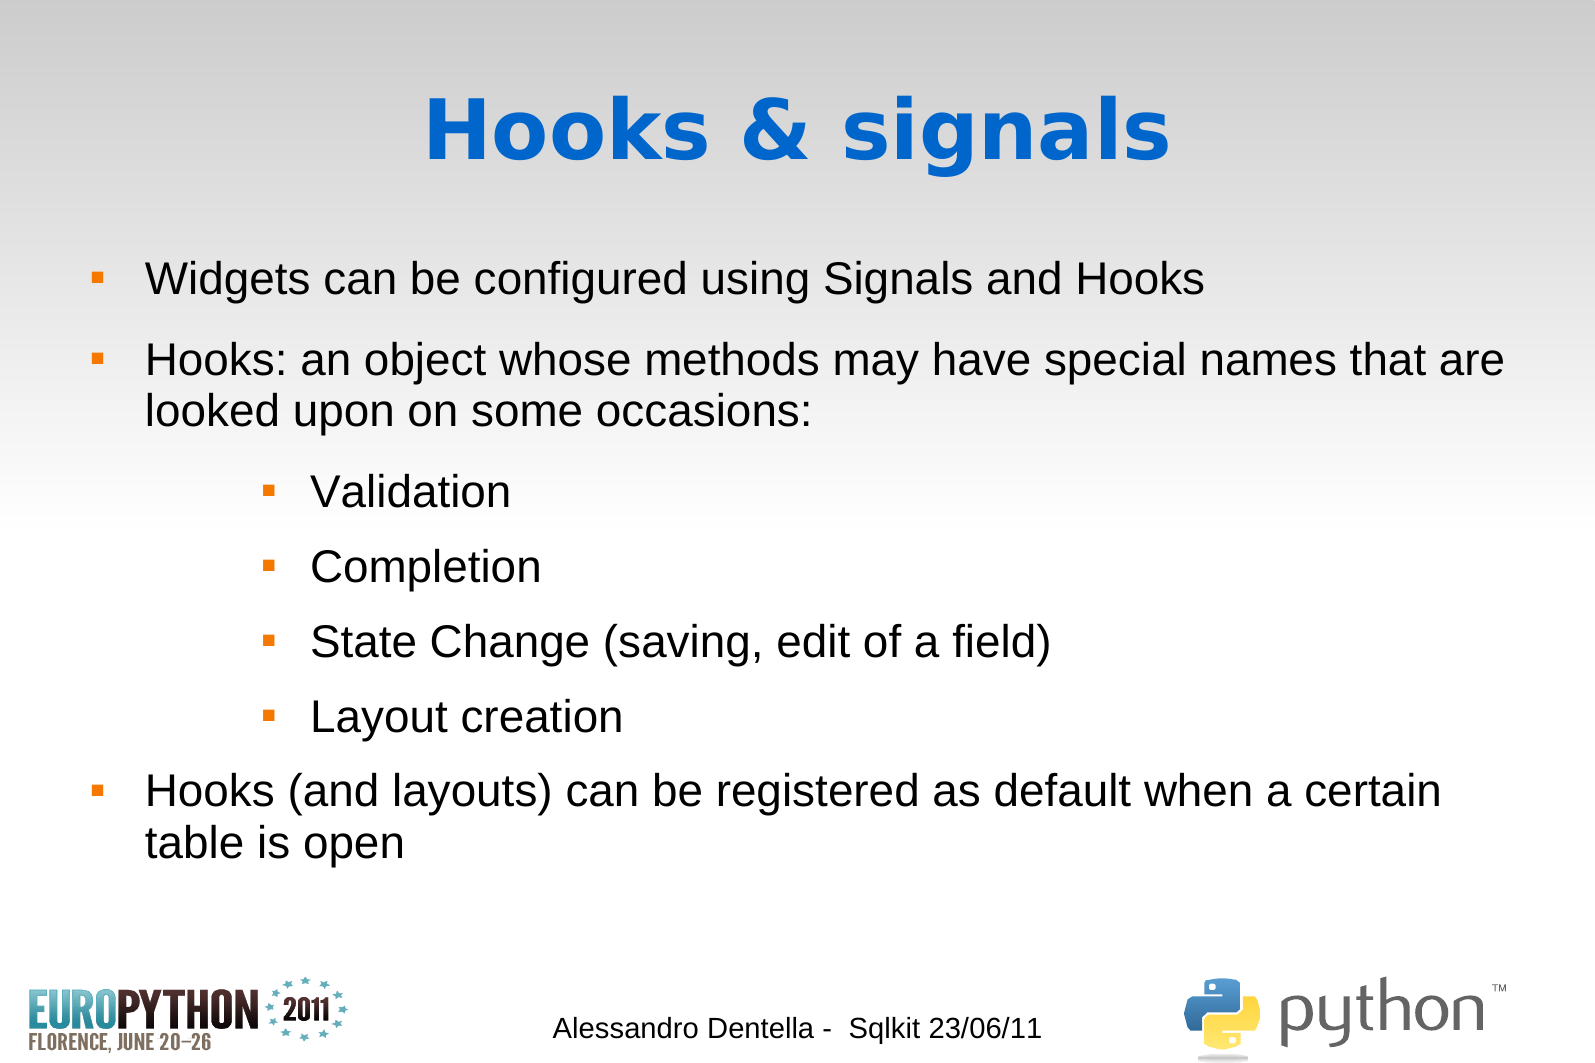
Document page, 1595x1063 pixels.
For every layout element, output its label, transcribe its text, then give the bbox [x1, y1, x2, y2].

title Hooks & signals [79, 49, 1515, 213]
picture [29, 974, 355, 1058]
list Widgets can be configured using Signals and Hooks Hooks: an object whose methods may have special names that are looked upon on some occasions: Validation Completion State Change (saving, edit of a field) Layout creation Hooks (and layouts) can be registered as default when a certain table is open [74, 253, 1510, 940]
